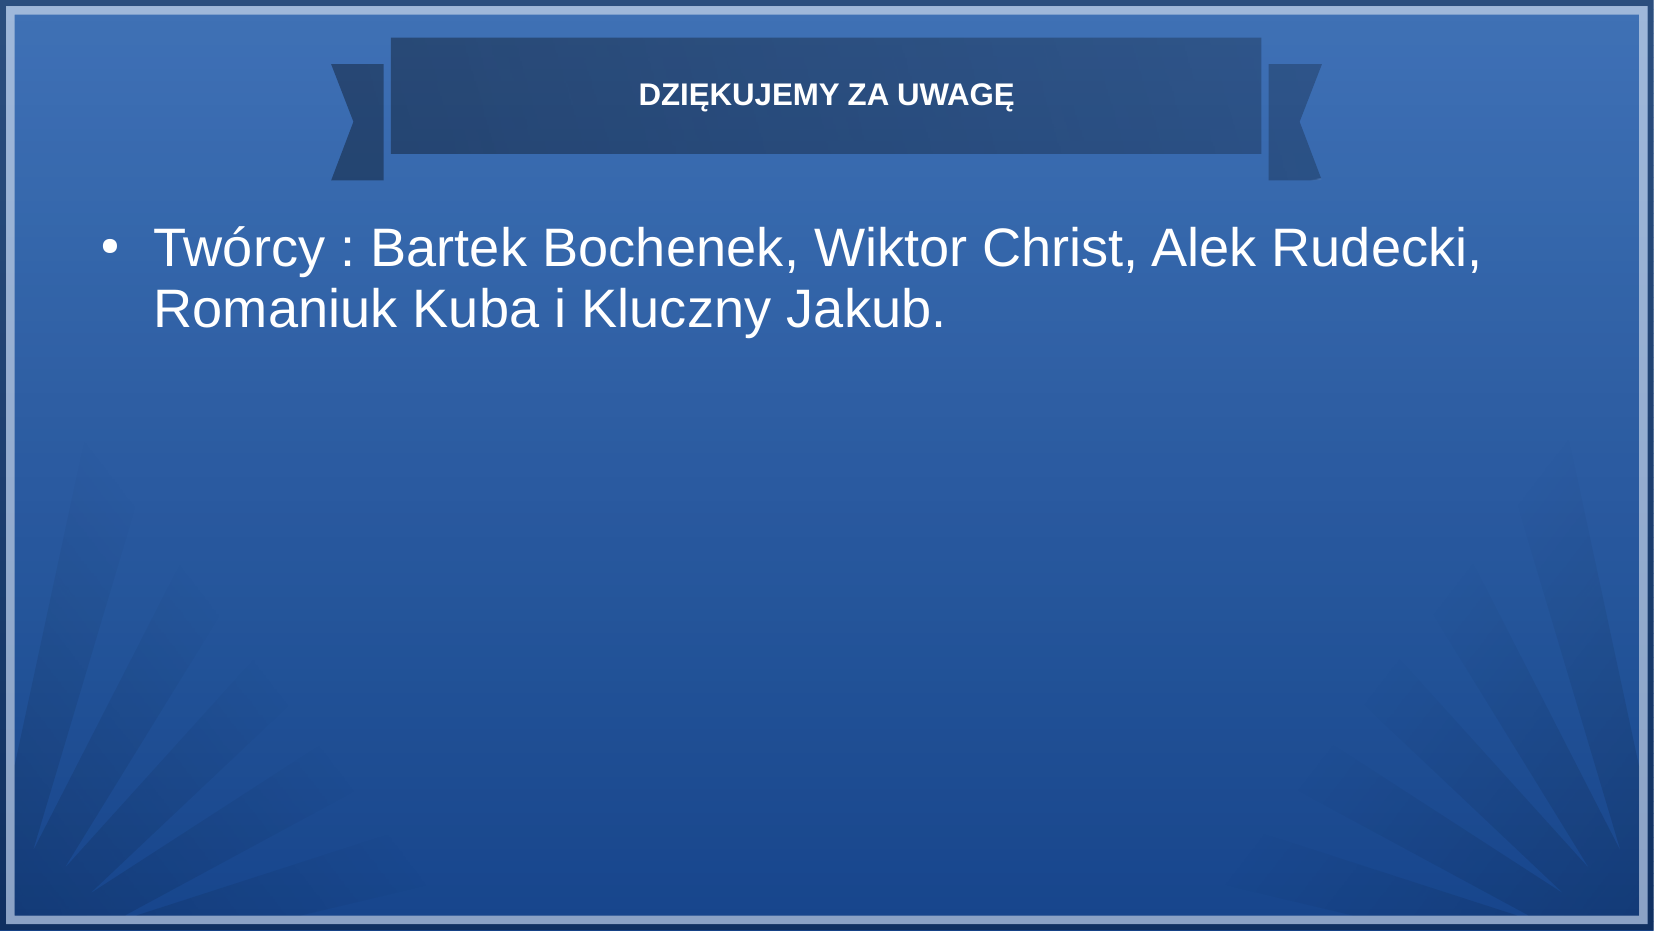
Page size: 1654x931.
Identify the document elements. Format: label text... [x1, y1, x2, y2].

list Twórcy : Bartek Bochenek, Wiktor Christ, Alek Rudecki, Romaniuk Kuba i Kluczny Jakub. [82, 217, 1571, 758]
title DZIĘKUJEMY ZA UWAGĘ [389, 35, 1264, 154]
